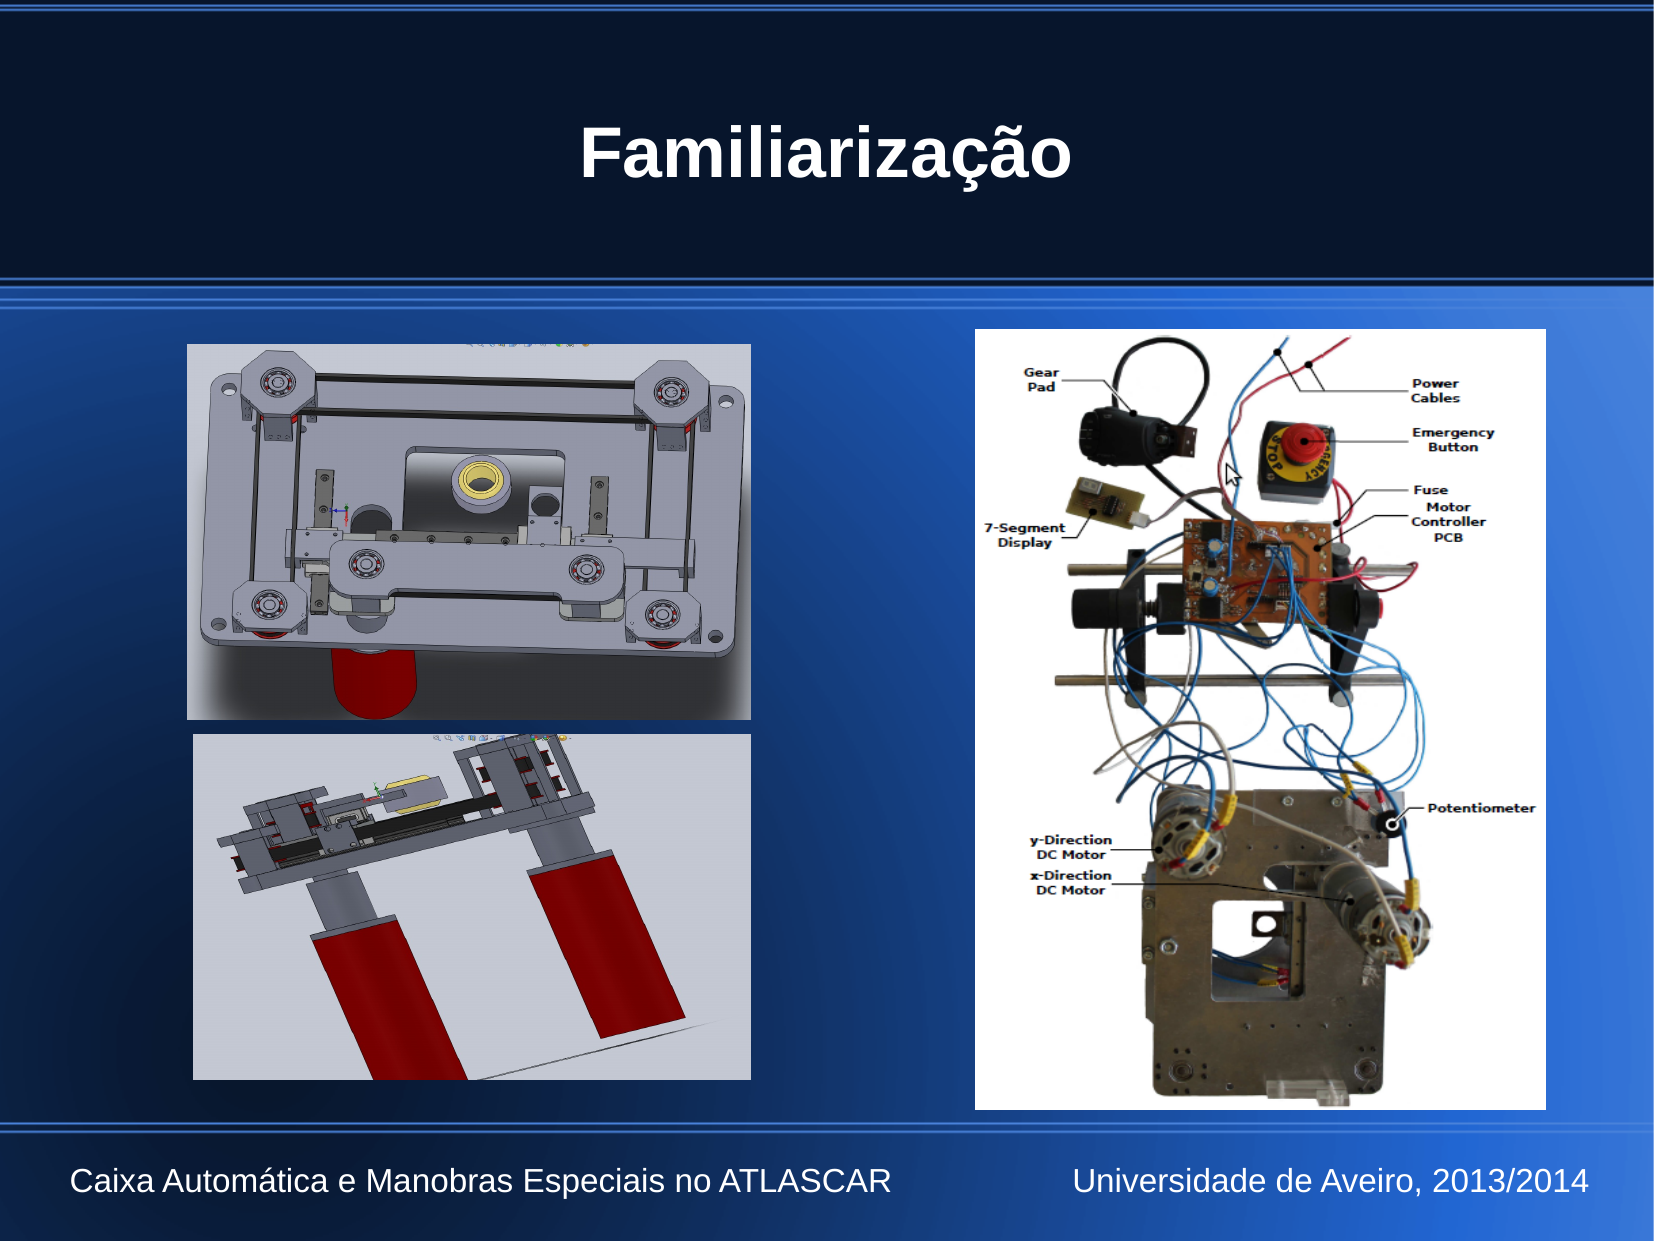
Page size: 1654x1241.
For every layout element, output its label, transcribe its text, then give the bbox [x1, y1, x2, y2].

picture [0, 0, 1654, 1241]
text_box Caixa Automática e Manobras Especiais no ATLASCAR [54, 1155, 918, 1207]
text_box Universidade de Aveiro, 2013/2014 [1057, 1155, 1606, 1207]
title Familiarização [82, 49, 1571, 257]
